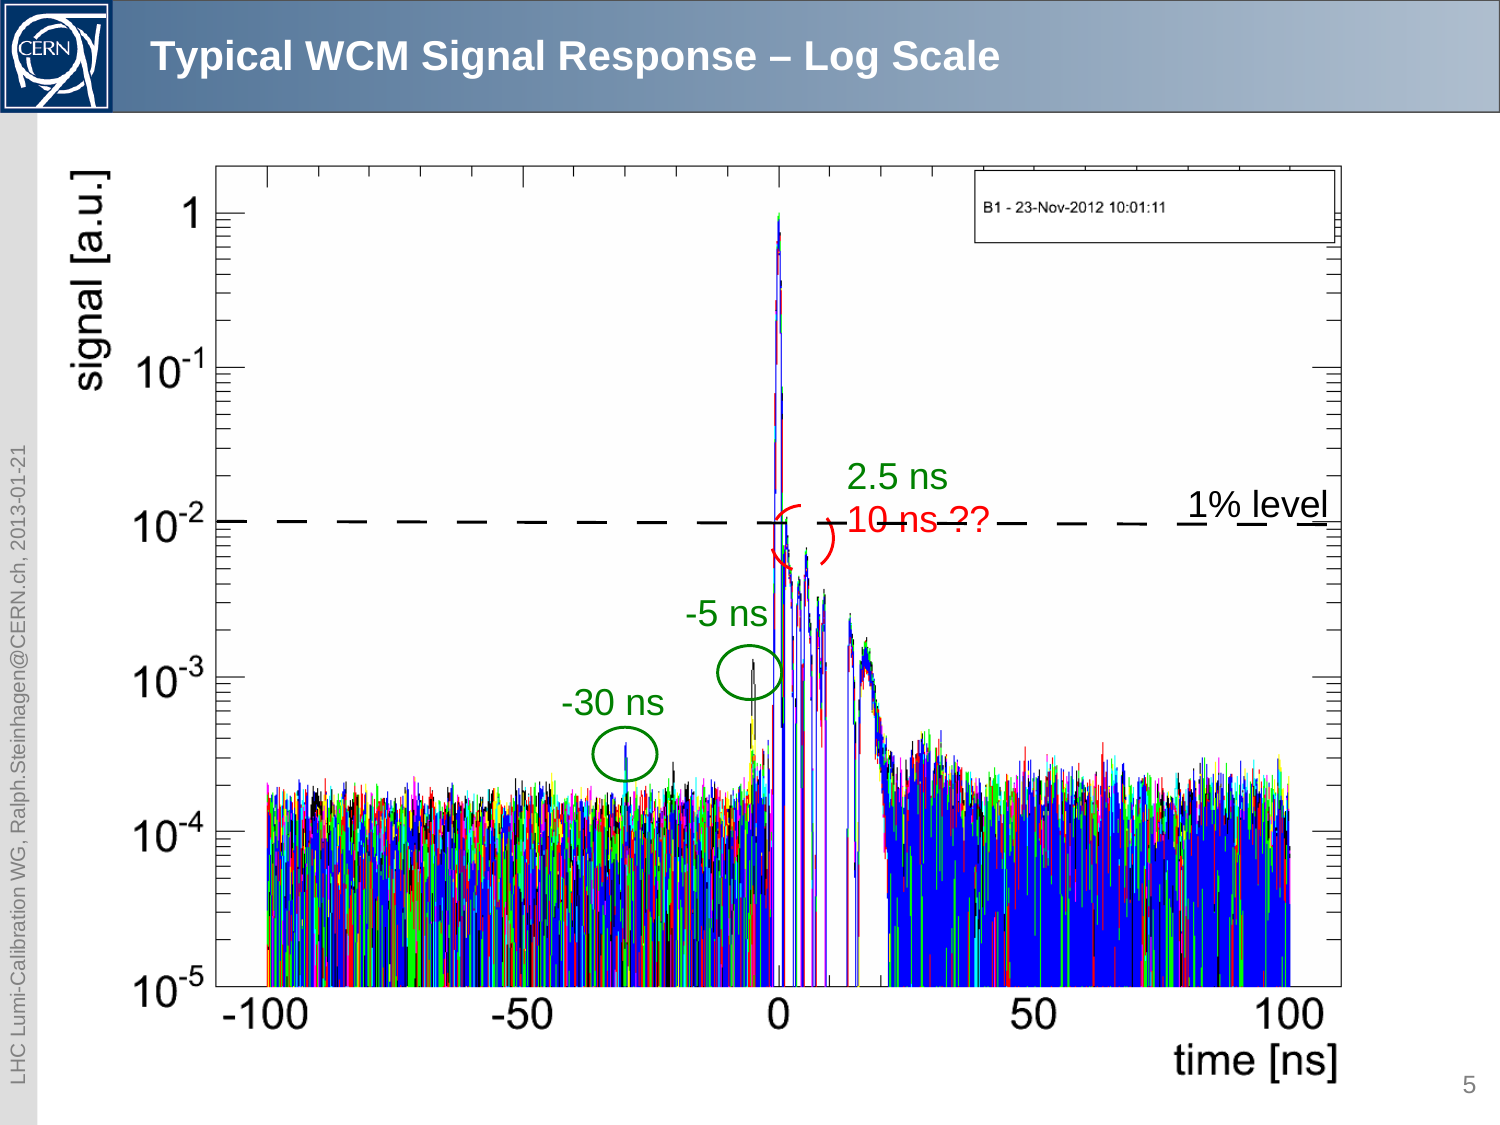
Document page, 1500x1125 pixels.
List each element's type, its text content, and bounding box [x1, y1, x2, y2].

picture [0, 0, 113, 113]
title Typical WCM Signal Response – Log Scale [150, 0, 1201, 113]
text_box -5 ns [670, 585, 784, 643]
text_box 1% level [1172, 476, 1344, 534]
text_box -30 ns [546, 673, 681, 731]
picture [59, 147, 1367, 1101]
text_box 2.5 ns 10 ns ?? [831, 448, 1006, 548]
